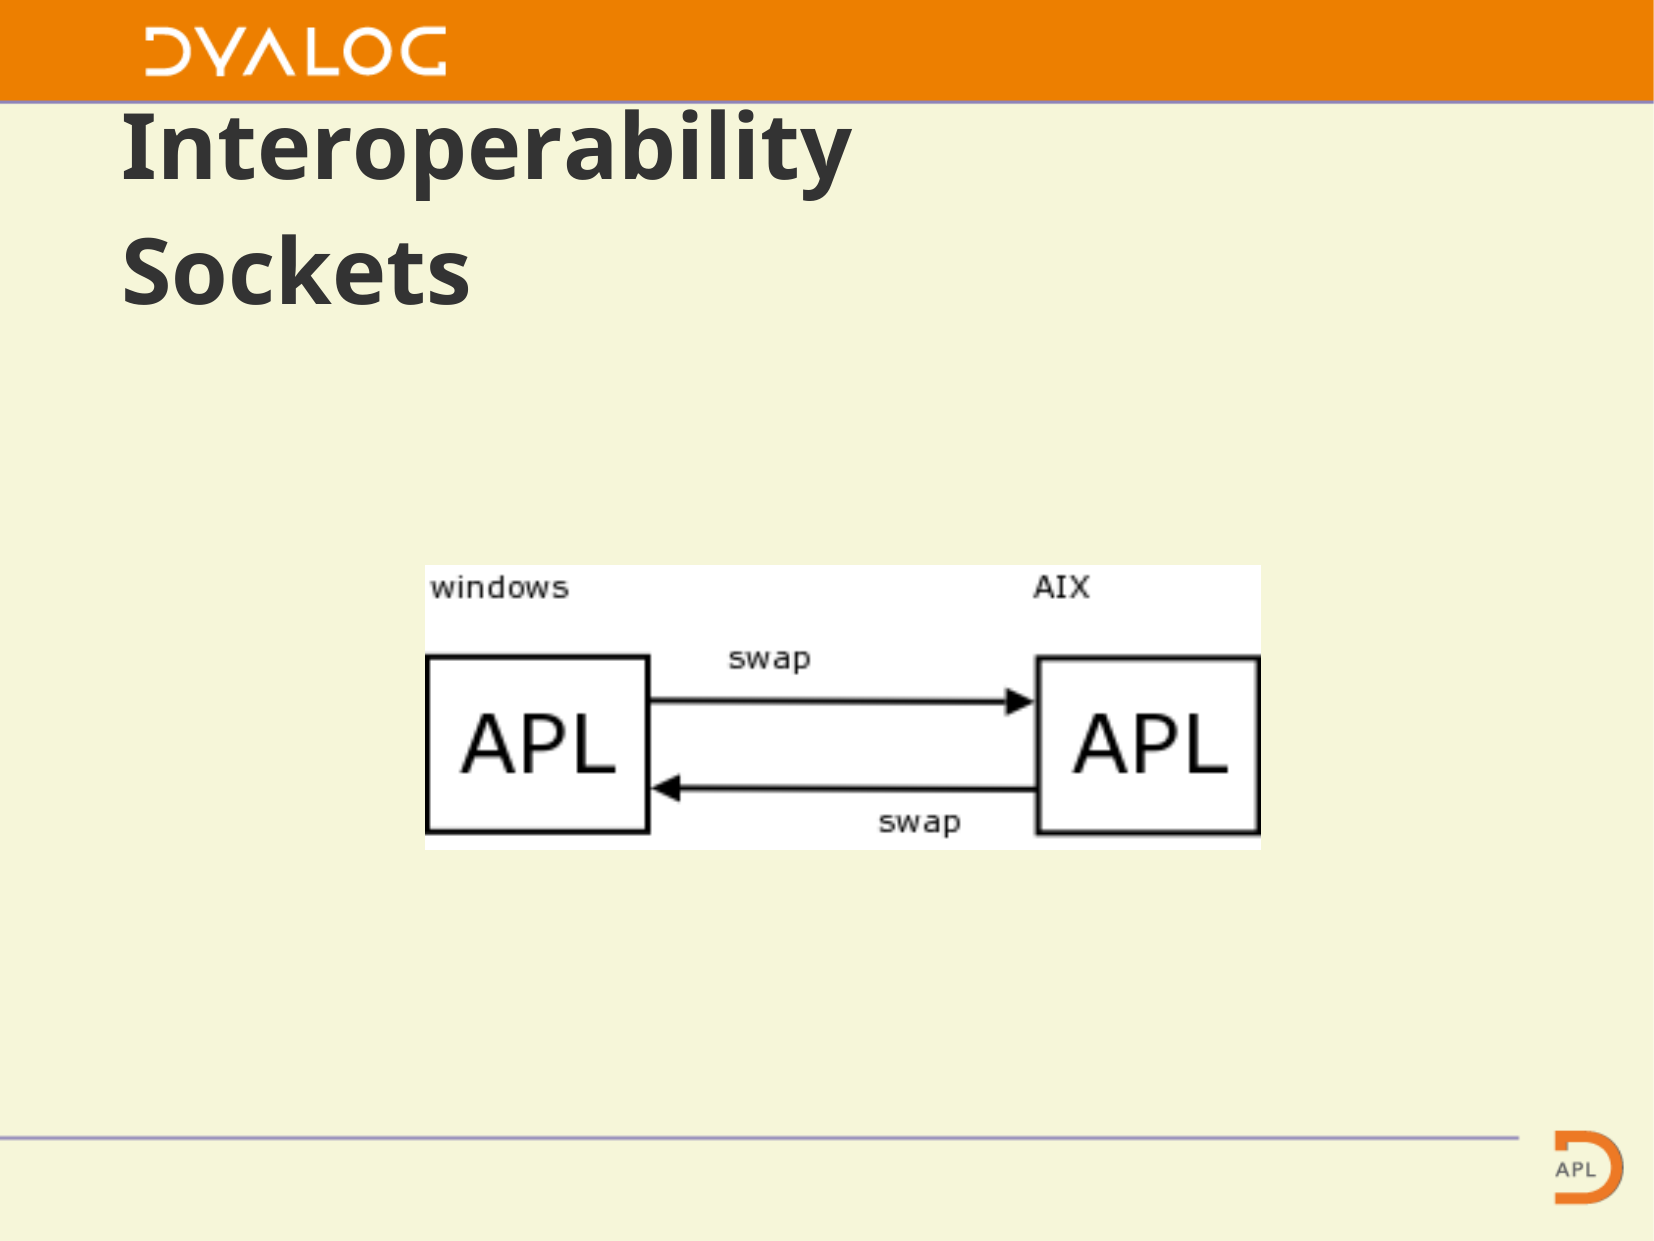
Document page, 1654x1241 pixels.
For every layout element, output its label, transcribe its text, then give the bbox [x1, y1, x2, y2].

picture [0, 0, 1654, 1241]
chart [124, 358, 1530, 1103]
title Interoperability Sockets [121, 95, 1534, 318]
